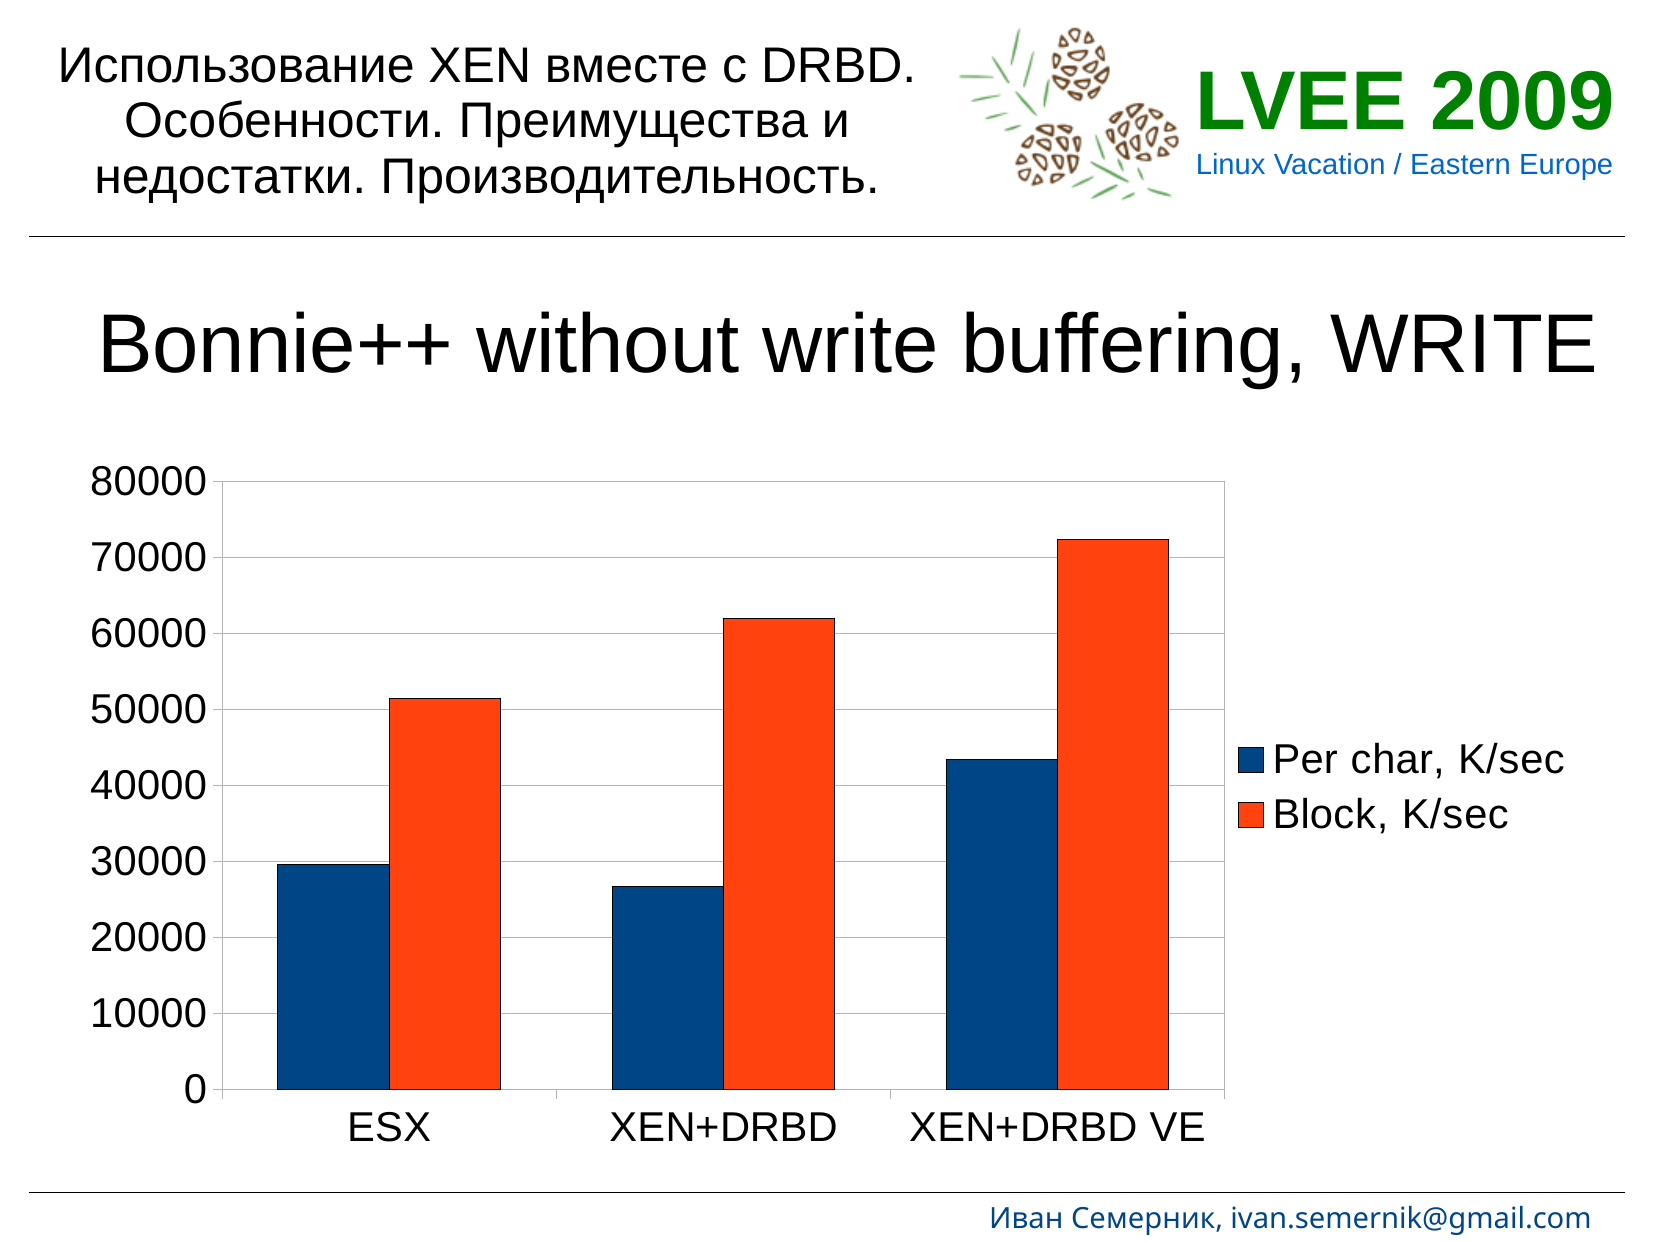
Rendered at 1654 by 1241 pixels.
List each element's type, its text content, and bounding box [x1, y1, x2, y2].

text_box LVEE 2009 Linux Vacation / Eastern Europe [1181, 47, 1654, 188]
text_box Использование XEN вместе с DRBD. Особенности. Преимущества и недостатки. Производительность. [0, 29, 975, 212]
chart [59, 442, 1626, 1182]
text_box Иван Семерник, ivan.semernik@gmail.com [974, 1189, 1654, 1241]
picture [953, 11, 1182, 207]
text_box Bonnie++ without write buffering, WRITE [82, 289, 1654, 398]
